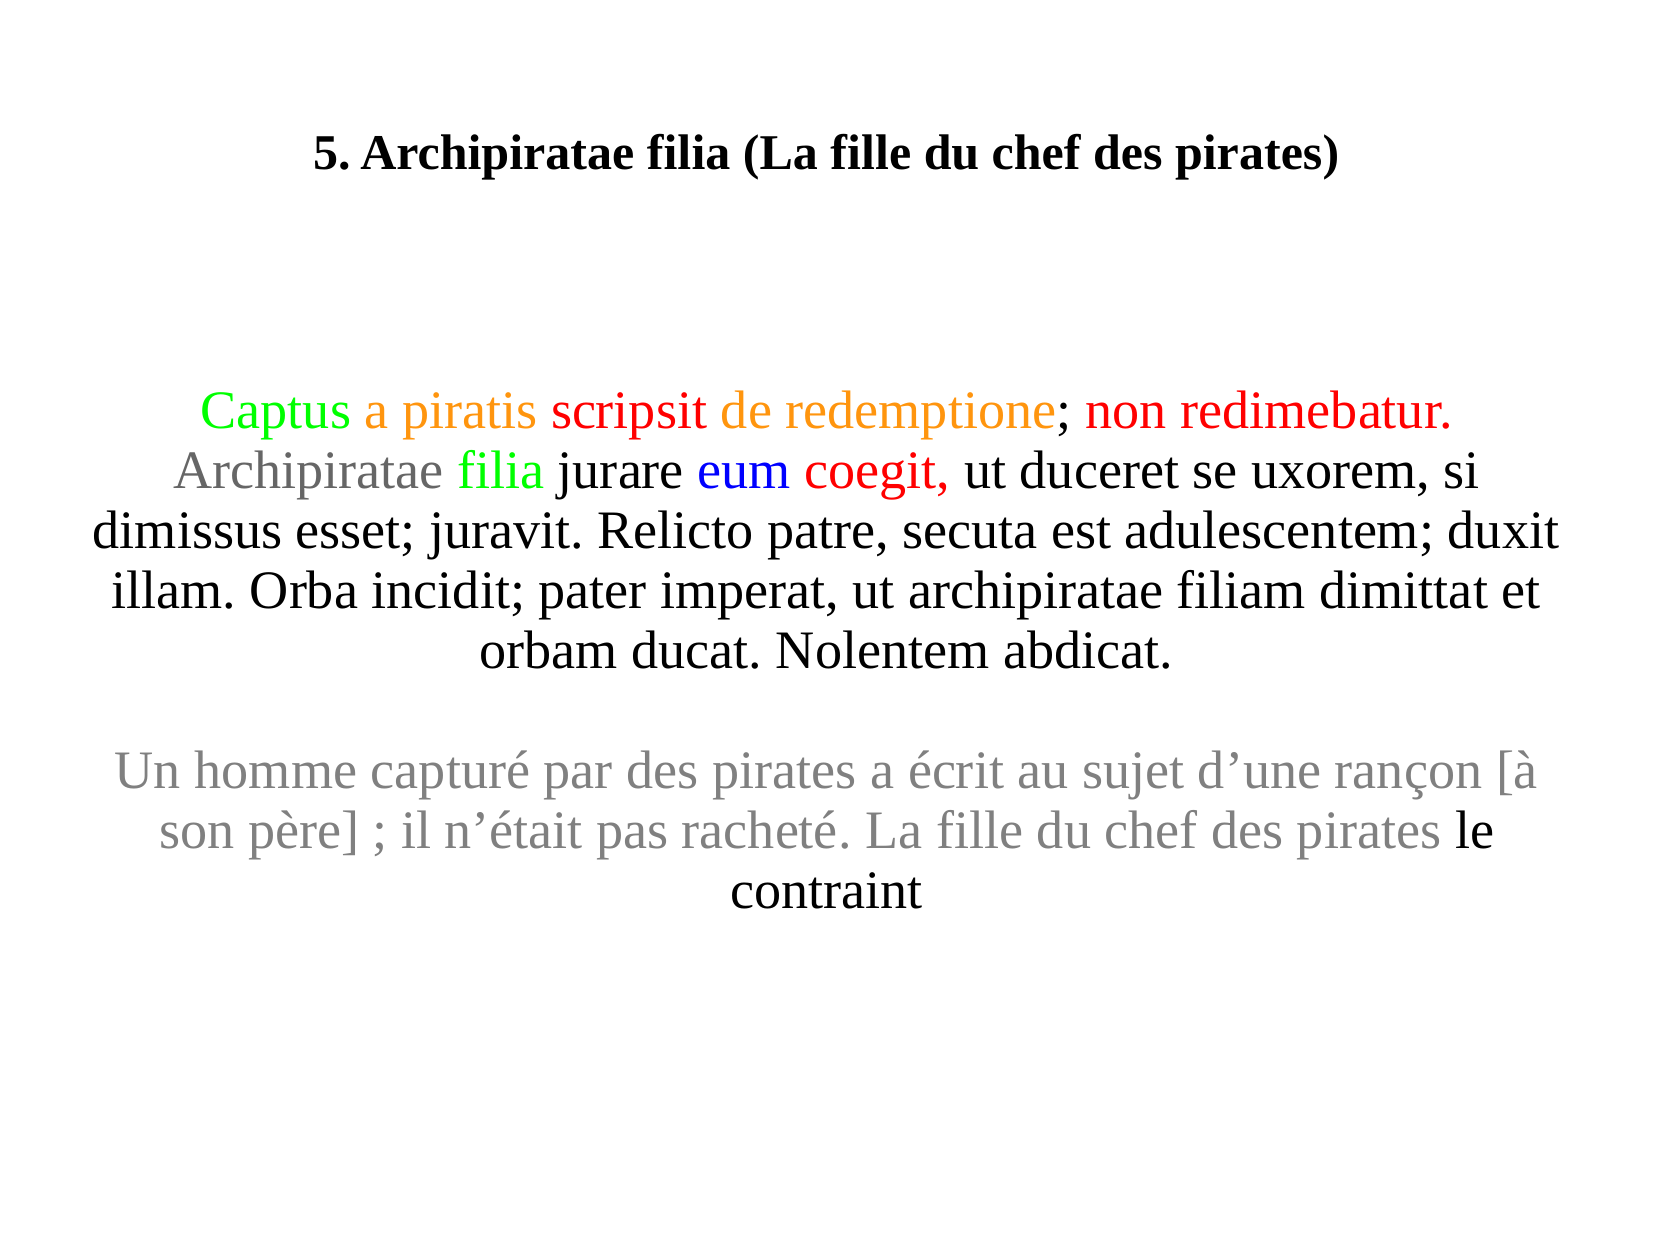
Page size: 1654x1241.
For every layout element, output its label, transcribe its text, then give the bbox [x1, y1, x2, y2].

subtitle Captus a piratis scripsit de redemptione; non redimebatur. Archipiratae filia jurare eum coegit, ut duceret se uxorem, si dimissus esset; juravit. Relicto patre, secuta est adulescentem; duxit illam. Orba incidit; pater imperat, ut archipiratae filiam dimittat et orbam ducat. Nolentem abdicat. Un homme capturé par des pirates a écrit au sujet d’une rançon [à son père] ; il n’était pas racheté. La fille du chef des pirates le contraint [82, 290, 1571, 1010]
title 5. Archipiratae filia (La fille du chef des pirates) [82, 49, 1571, 257]
